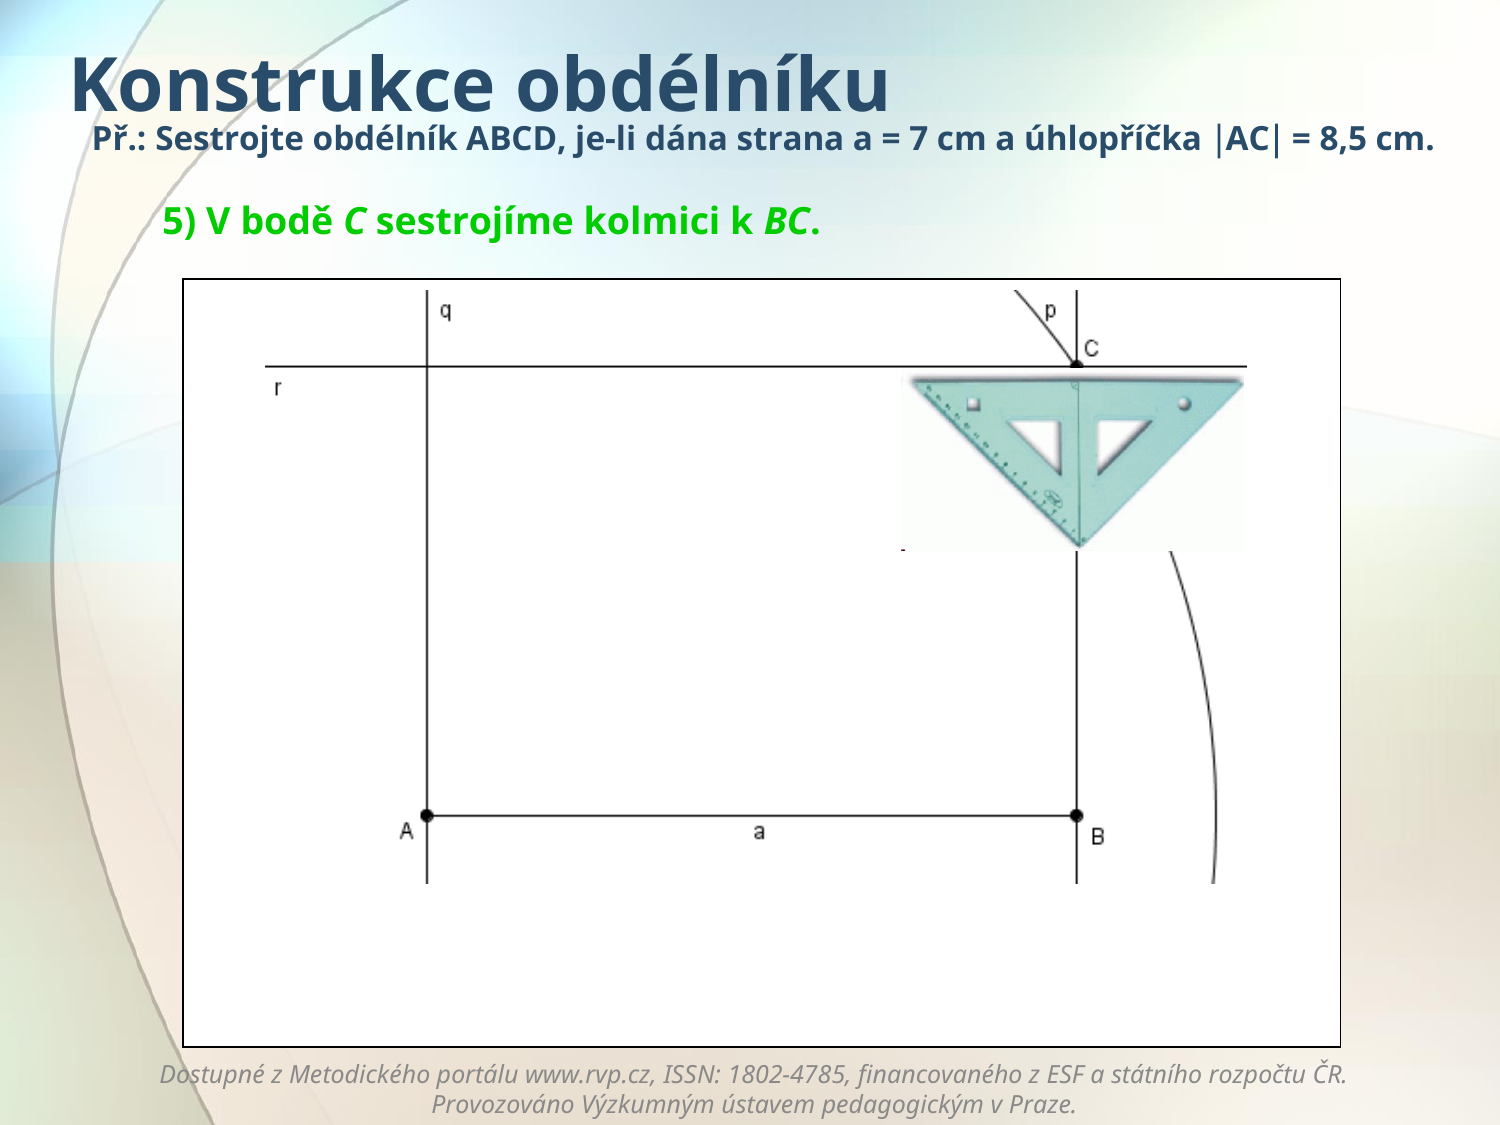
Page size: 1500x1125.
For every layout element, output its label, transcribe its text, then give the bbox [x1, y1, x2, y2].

title Konstrukce obdélníku [53, 38, 1388, 142]
text_box 5) V bodě C sestrojíme kolmici k BC. [147, 172, 1459, 267]
text_box Př.: Sestrojte obdélník ABCD, je-li dána strana a = 7 cm a úhlopříčka AC = 8,5 cm. [76, 90, 1459, 185]
text_box [183, 278, 1341, 1047]
picture [0, 0, 1500, 1125]
